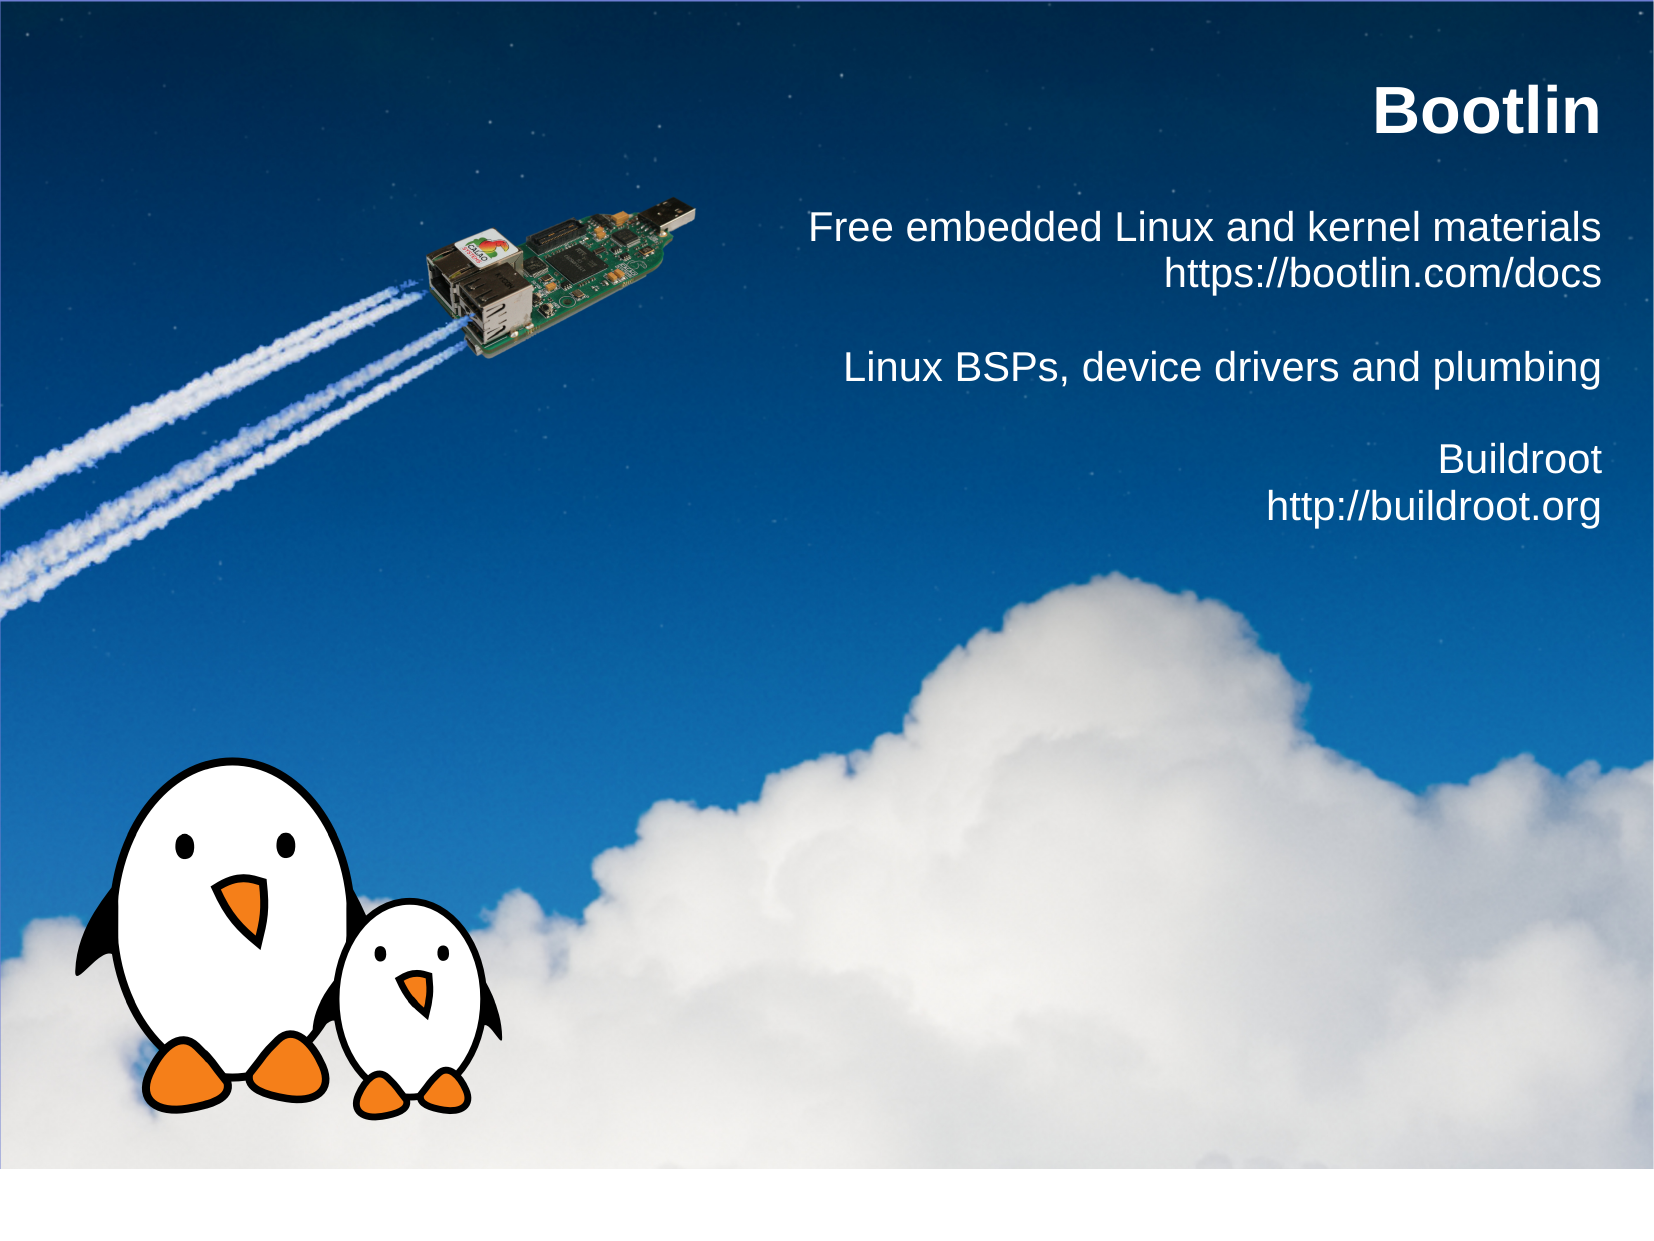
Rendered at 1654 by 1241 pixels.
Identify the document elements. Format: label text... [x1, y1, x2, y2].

picture [0, 0, 1654, 1169]
text_box Bootlin Free embedded Linux and kernel materials https://bootlin.com/docs Linux BSPs, device drivers and plumbing Buildroot http://buildroot.org [808, 73, 1603, 586]
